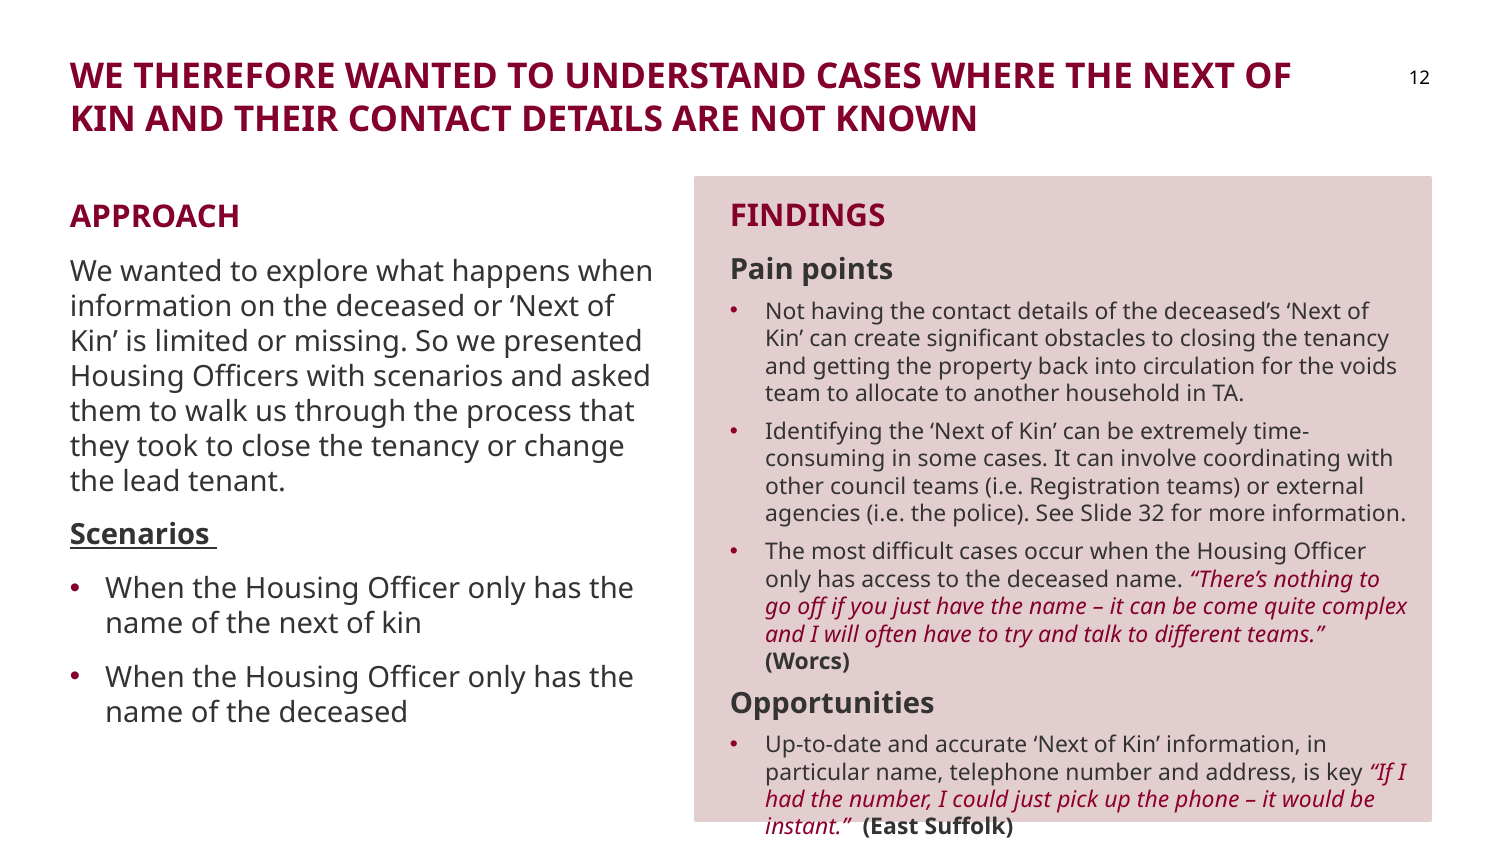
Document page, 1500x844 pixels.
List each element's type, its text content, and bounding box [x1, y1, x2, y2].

slide_number <number> [1388, 65, 1431, 111]
text_box [695, 178, 1431, 820]
list APPROACH We wanted to explore what happens when information on the deceased or ‘Next of Kin’ is limited or missing. So we presented Housing Officers with scenarios and asked them to walk us through the process that they took to close the tenancy or change the lead tenant. Scenarios When the Housing Officer only has the name of the next of kin When the Housing Officer only has the name of the deceased [69, 195, 660, 754]
text_box FINDINGS Pain points Not having the contact details of the deceased’s ‘Next of Kin’ can create significant obstacles to closing the tenancy and getting the property back into circulation for the voids team to allocate to another household in TA. Identifying the ‘Next of Kin’ can be extremely time-consuming in some cases. It can involve coordinating with other council teams (i.e. Registration teams) or external agencies (i.e. the police). See Slide 32 for more information. The most difficult cases occur when the Housing Officer only has access to the deceased name. “There’s nothing to go off if you just have the name – it can be come quite complex and I will often have to try and talk to different teams.” (Worcs) Opportunities Up-to-date and accurate ‘Next of Kin’ information, in particular name, telephone number and address, is key “If I had the number, I could just pick up the phone – it would be instant.” (East Suffolk) [729, 194, 1410, 835]
title WE THEREFORE WANTED TO UNDERSTAND CASES WHERE THE NEXT OF KIN AND THEIR CONTACT DETAILS ARE NOT KNOWN [69, 53, 1357, 161]
